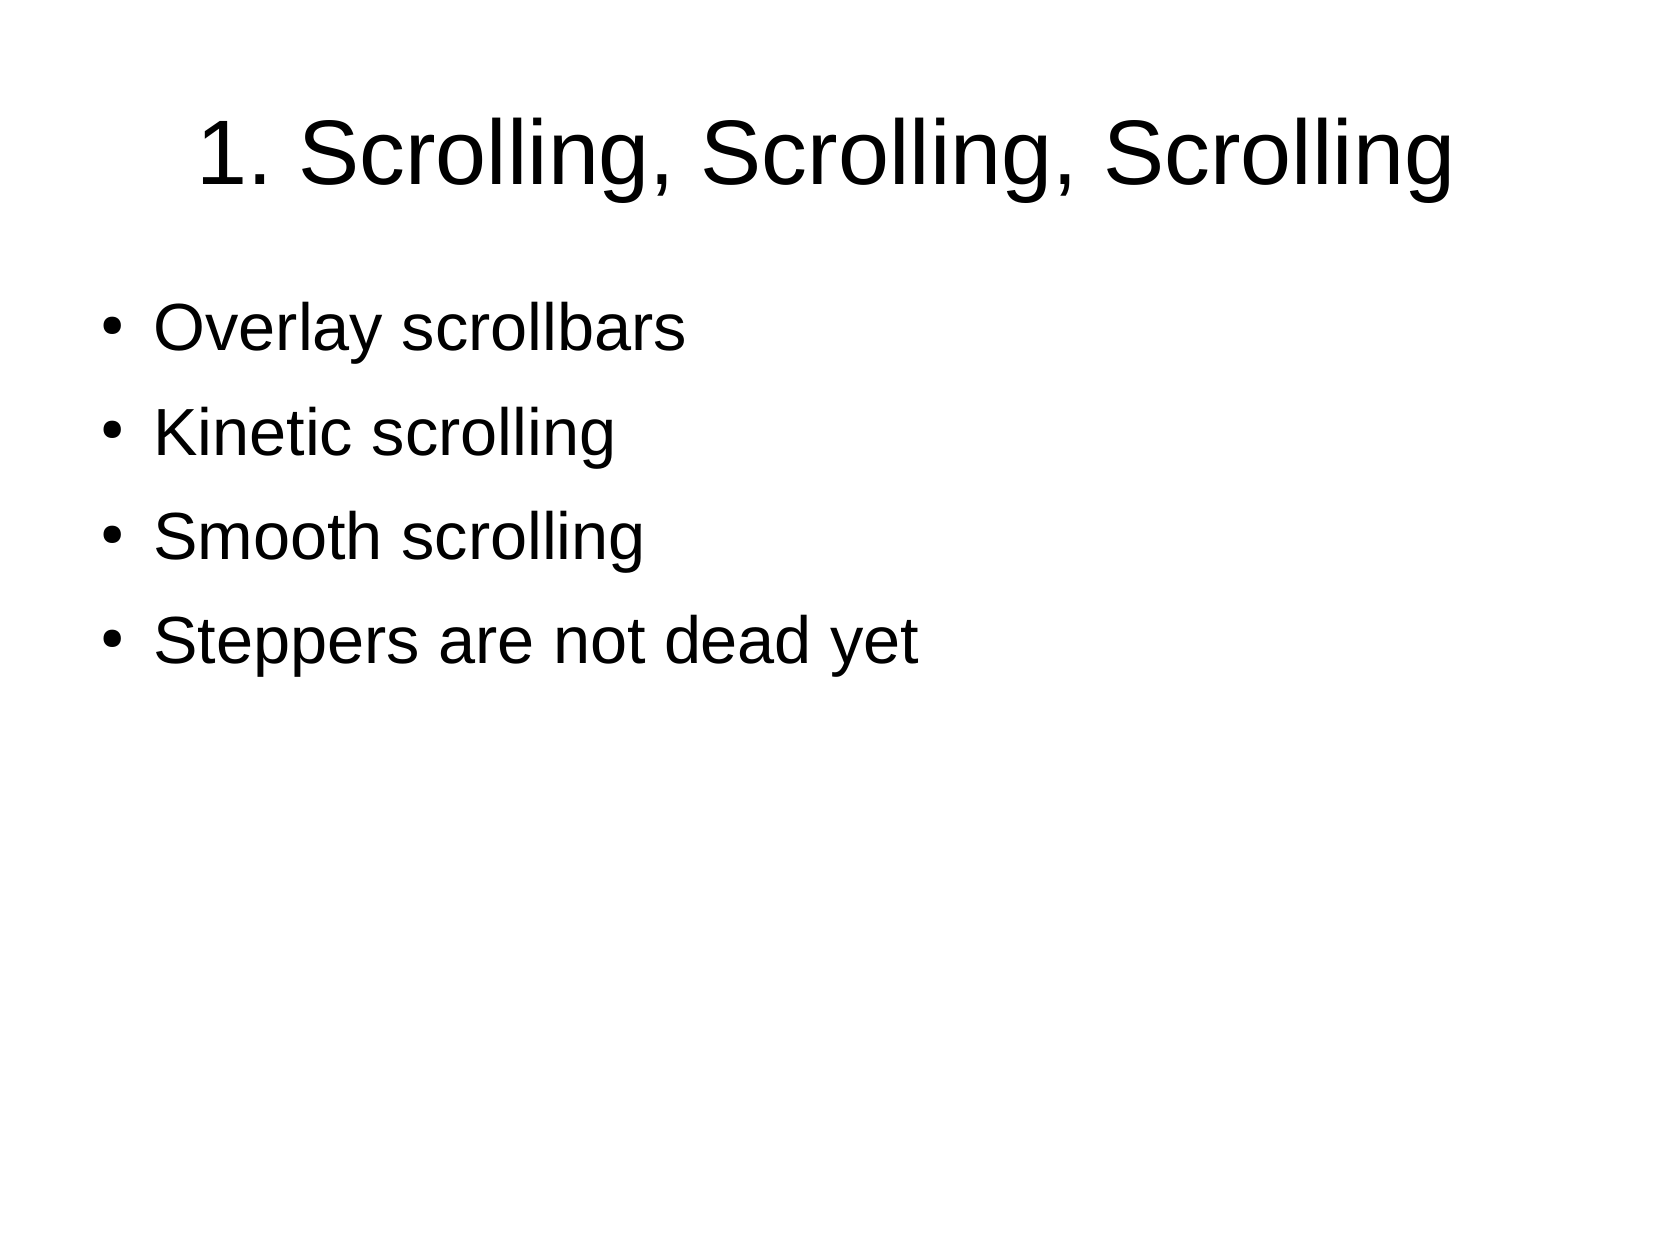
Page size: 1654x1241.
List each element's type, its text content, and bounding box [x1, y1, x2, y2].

title 1. Scrolling, Scrolling, Scrolling [82, 49, 1571, 257]
list Overlay scrollbars Kinetic scrolling Smooth scrolling Steppers are not dead yet [82, 290, 1571, 751]
